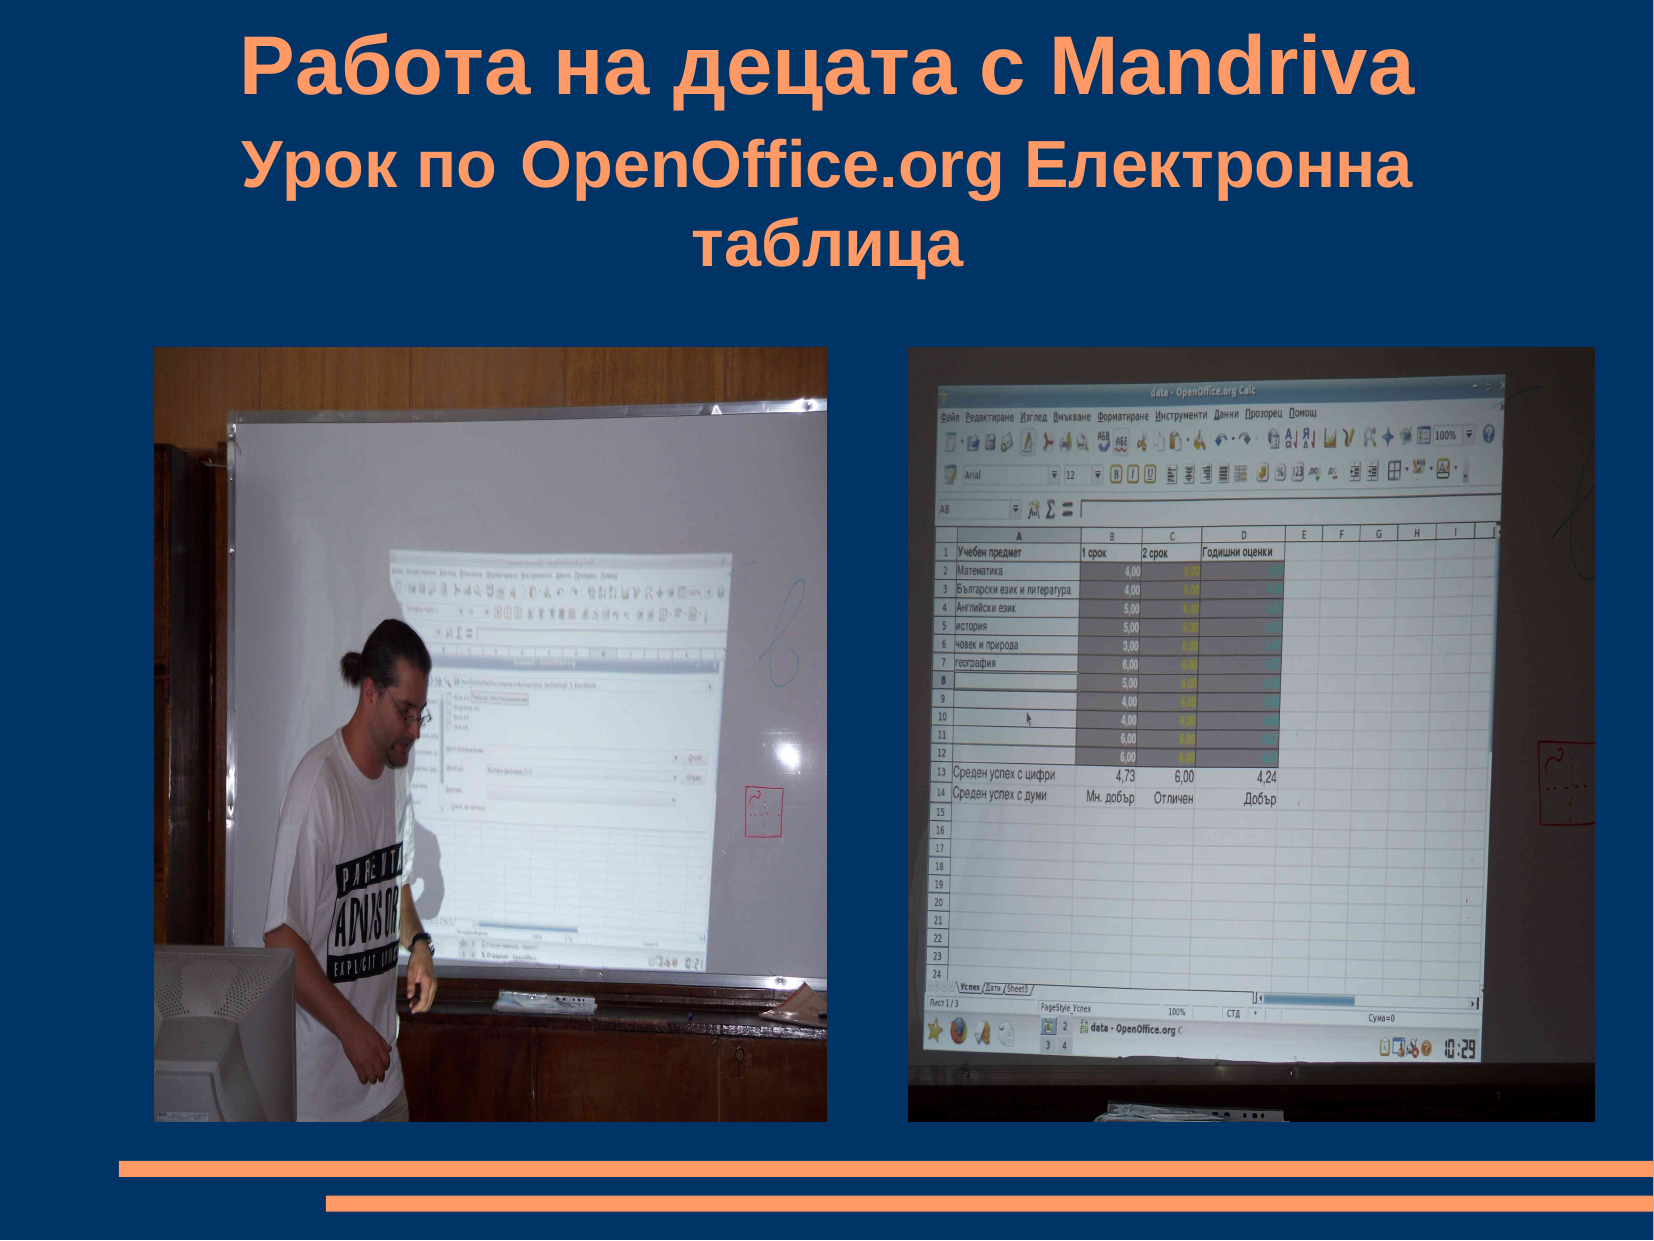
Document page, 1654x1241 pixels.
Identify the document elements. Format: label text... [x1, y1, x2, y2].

title Работа на децата с Mandriva Урок по OpenOffice.org Електронна таблица [121, 13, 1534, 286]
picture [908, 347, 1595, 1123]
picture [154, 347, 827, 1123]
